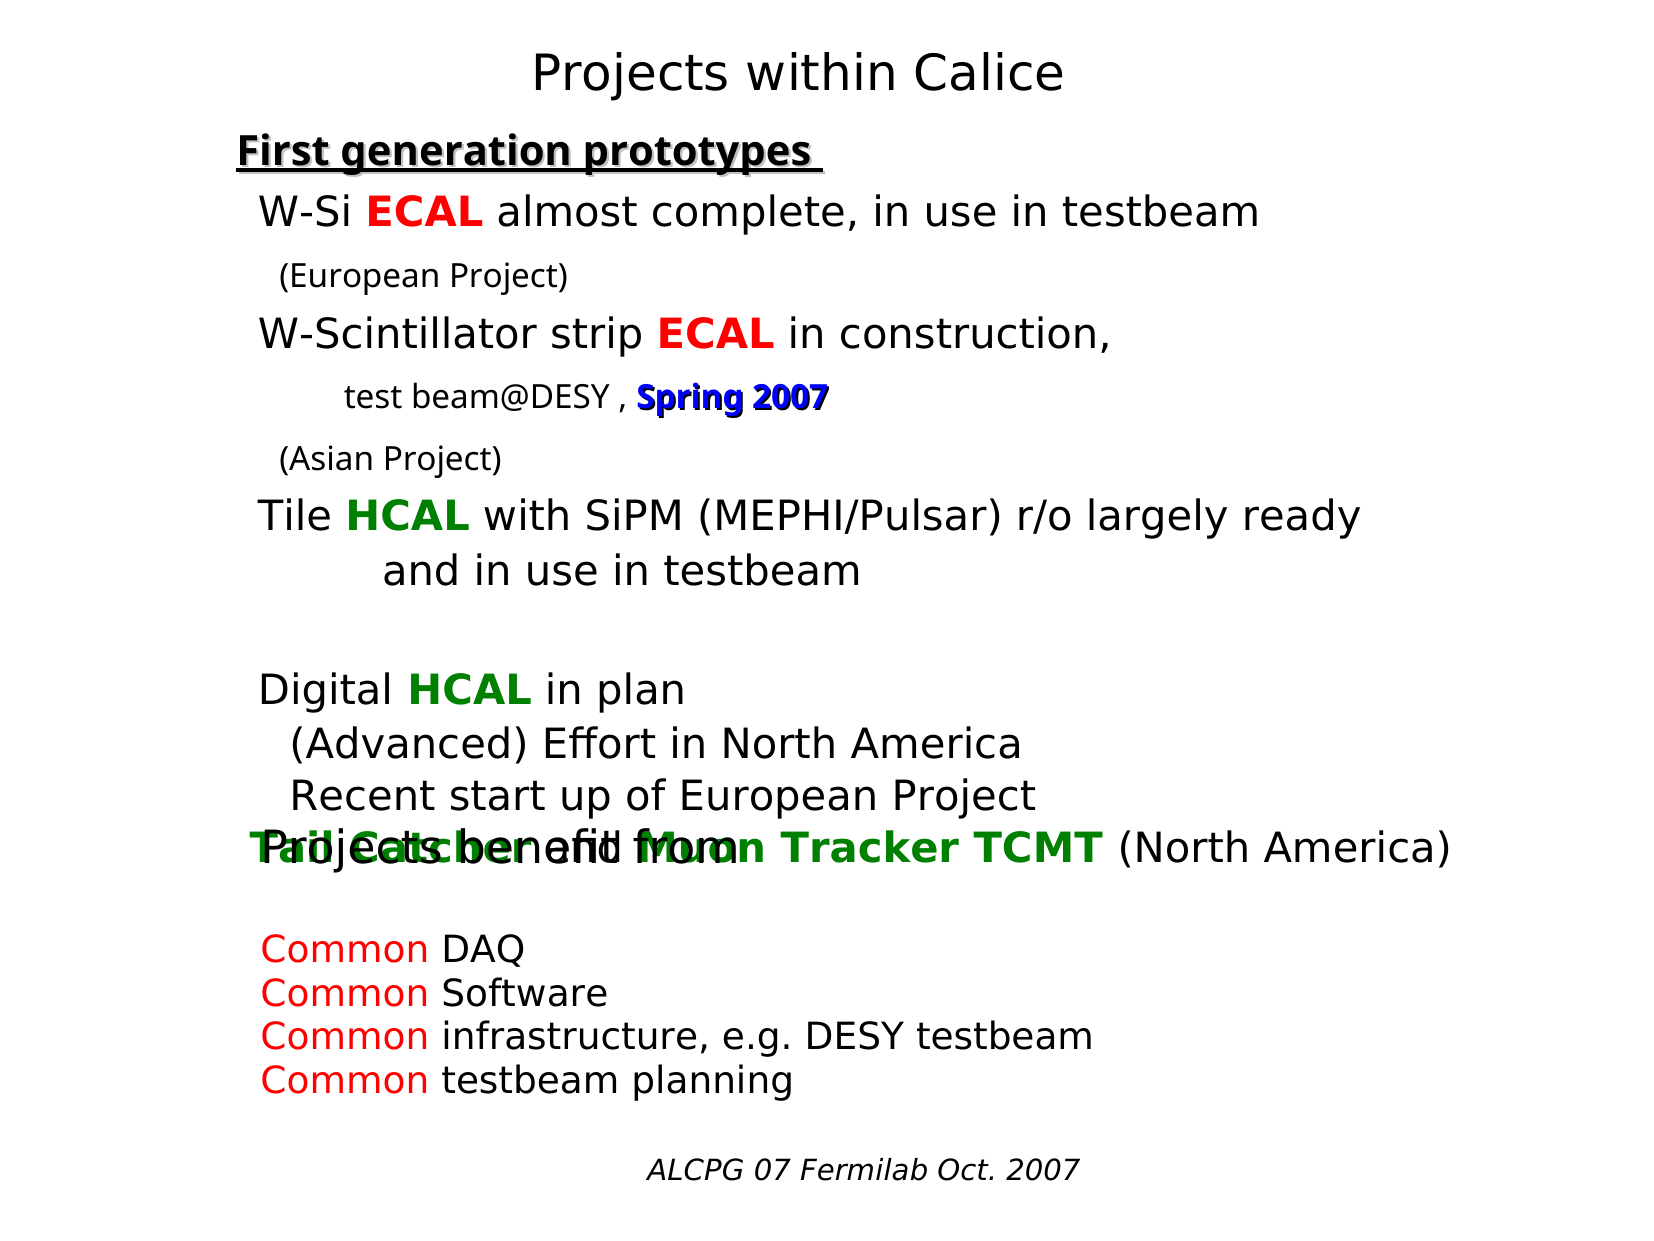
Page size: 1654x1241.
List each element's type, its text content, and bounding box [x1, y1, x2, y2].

text_box First generation prototypes W-Si ECAL almost complete, in use in testbeam (European Project) W-Scintillator strip ECAL in construction, test beam@DESY , Spring 2007 (Asian Project) Tile HCAL with SiPM (MEPHI/Pulsar) r/o largely ready and in use in testbeam Digital HCAL in plan (Advanced) Effort in North America Recent start up of European Project Tail Catcher and Muon Tracker TCMT (North America) [221, 108, 1359, 665]
text_box Projects within Calice [516, 37, 1069, 108]
text_box Projects benefit from Common DAQ Common Software Common infrastructure, e.g. DESY testbeam Common testbeam planning [245, 814, 1103, 1110]
